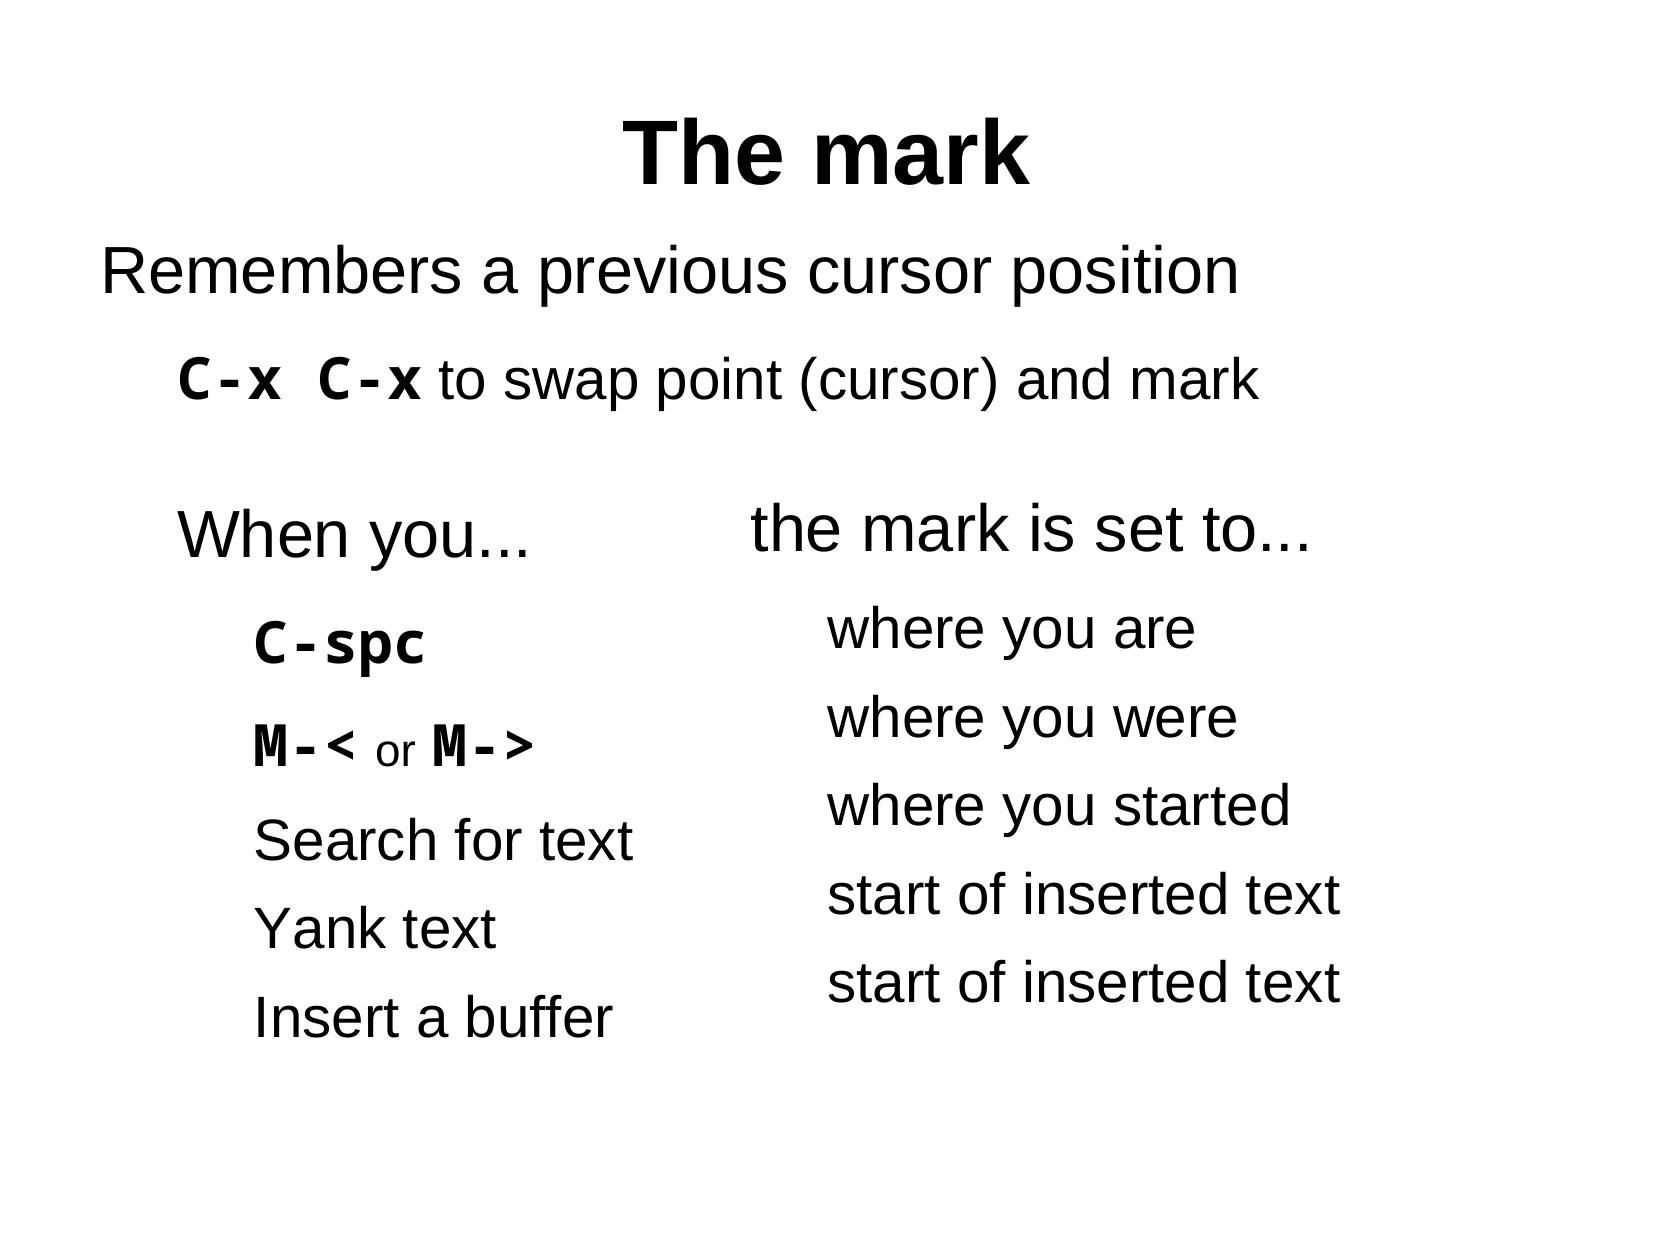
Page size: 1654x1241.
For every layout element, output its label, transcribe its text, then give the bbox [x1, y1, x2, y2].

list the mark is set to... where you are where you were where you started start of inserted text start of inserted text [732, 491, 1460, 1136]
title The mark [82, 49, 1571, 232]
list When you... C-spc M-< or M-> Search for text Yank text Insert a buffer [159, 497, 886, 1156]
list Remembers a previous cursor position C-x C-x to swap point (cursor) and mark [82, 232, 1571, 421]
